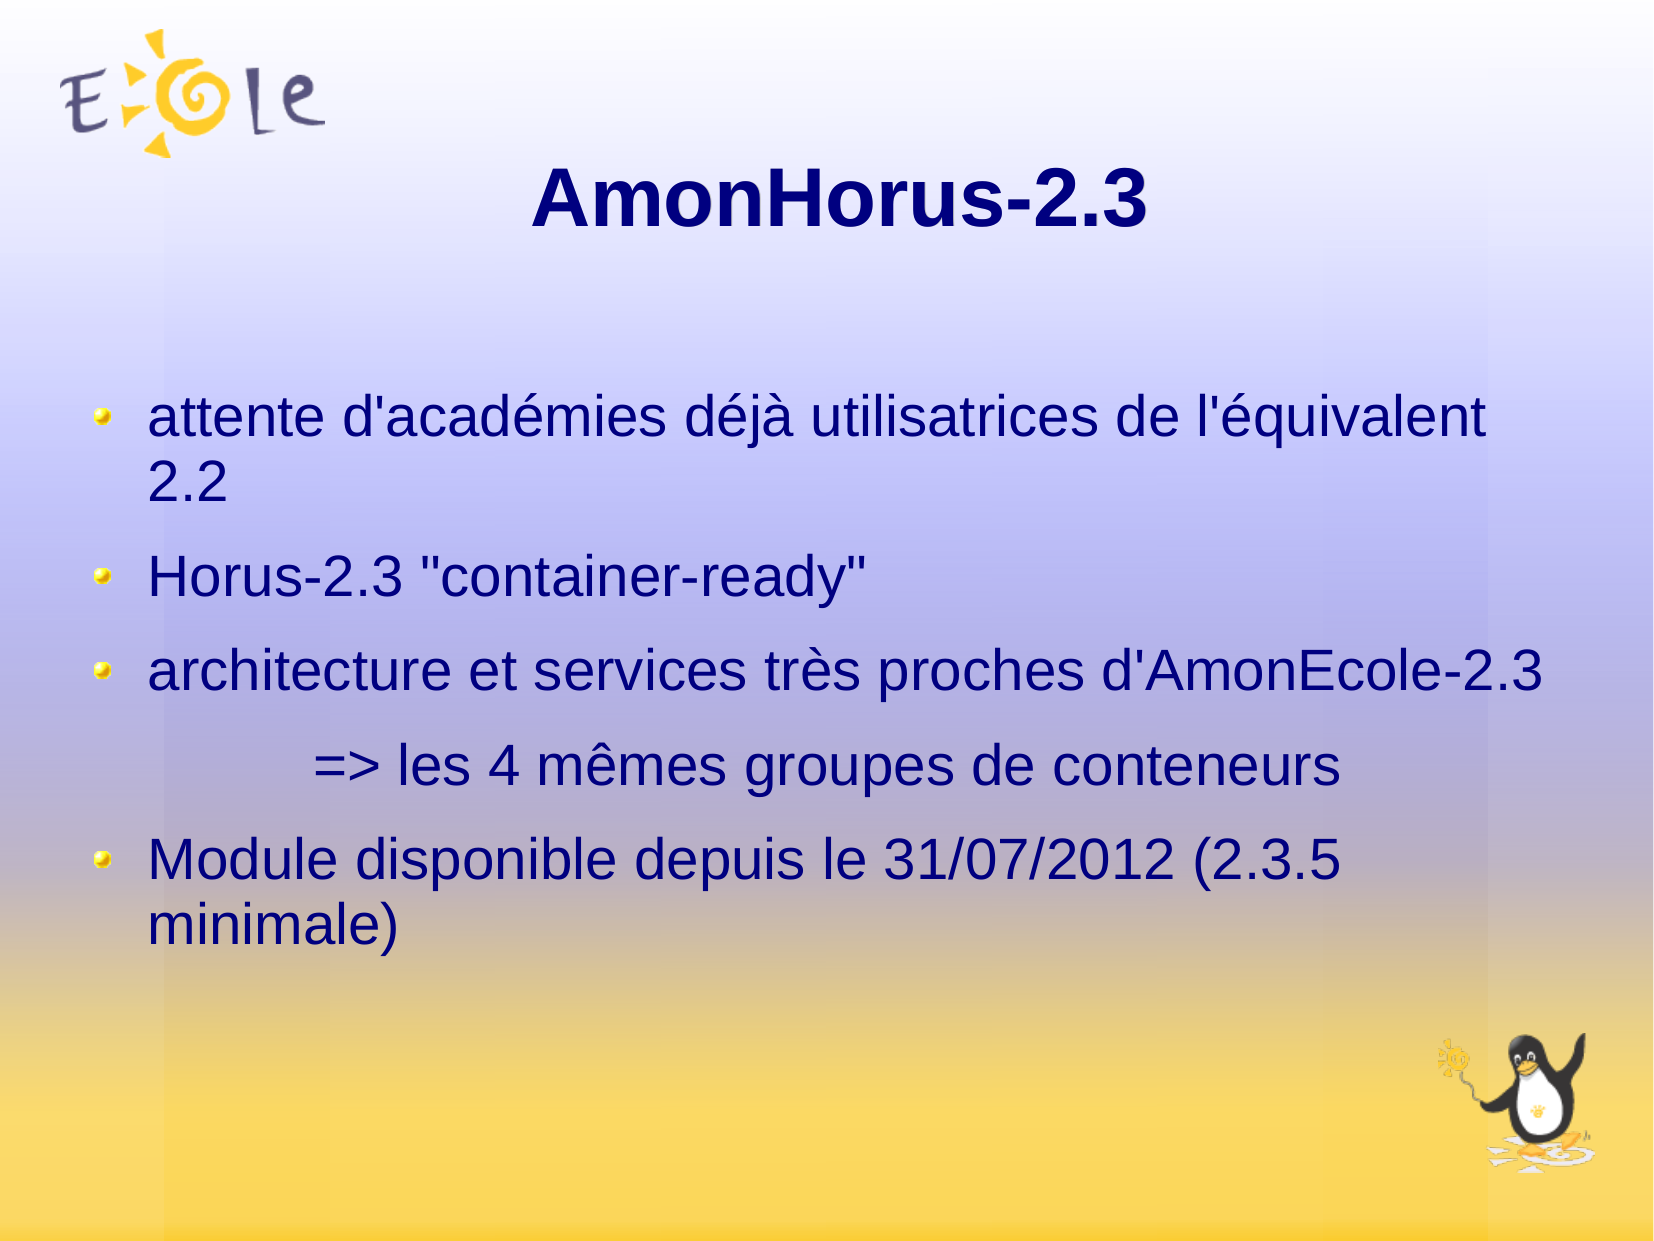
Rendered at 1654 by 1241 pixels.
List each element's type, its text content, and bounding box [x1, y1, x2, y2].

list attente d'académies déjà utilisatrices de l'équivalent 2.2 Horus-2.3 "container-ready" architecture et services très proches d'AmonEcole-2.3 => les 4 mêmes groupes de conteneurs Module disponible depuis le 31/07/2012 (2.3.5 minimale) [76, 383, 1566, 1123]
text_box AmonHorus-2.3 [515, 143, 1054, 266]
picture [0, 0, 1654, 1241]
